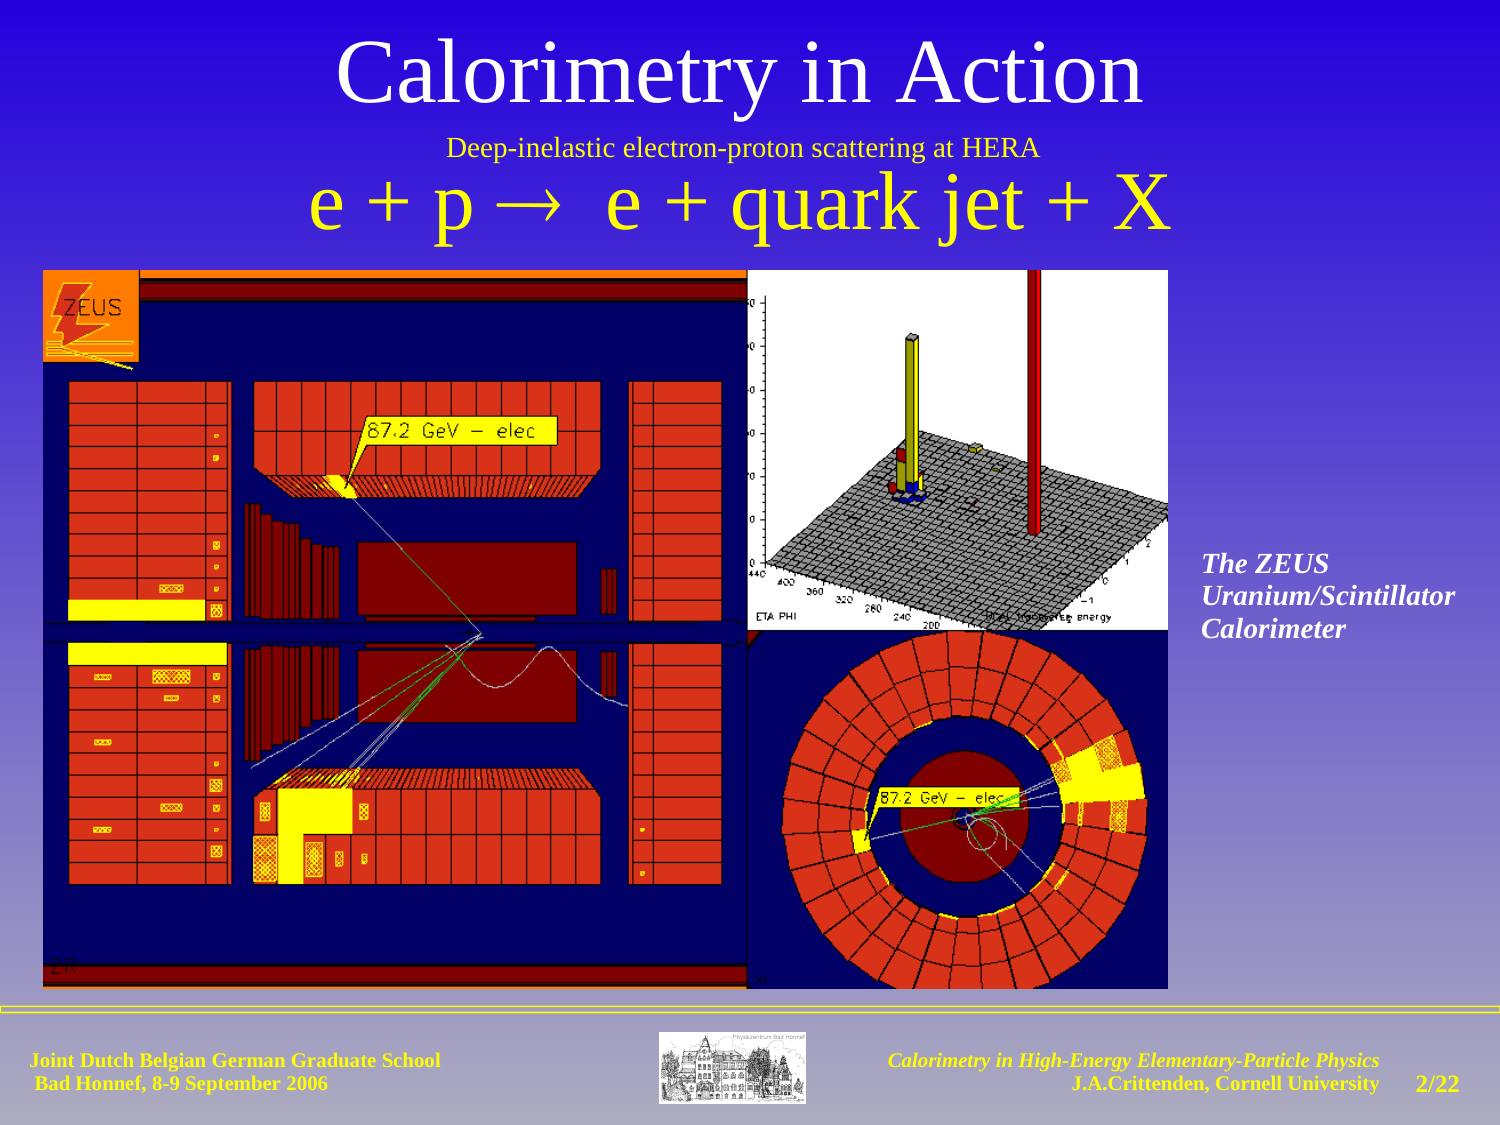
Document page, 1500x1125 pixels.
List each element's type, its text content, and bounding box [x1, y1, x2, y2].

picture [659, 1032, 806, 1104]
text_box Deep-inelastic electron-proton scattering at HERA [445, 131, 1042, 165]
picture [43, 270, 1168, 989]
title Calorimetry in Action [103, 15, 1379, 128]
text_box e + p e + quark jet + X [308, 155, 1174, 248]
text_box The ZEUS Uranium/Scintillator Calorimeter [1201, 547, 1484, 645]
